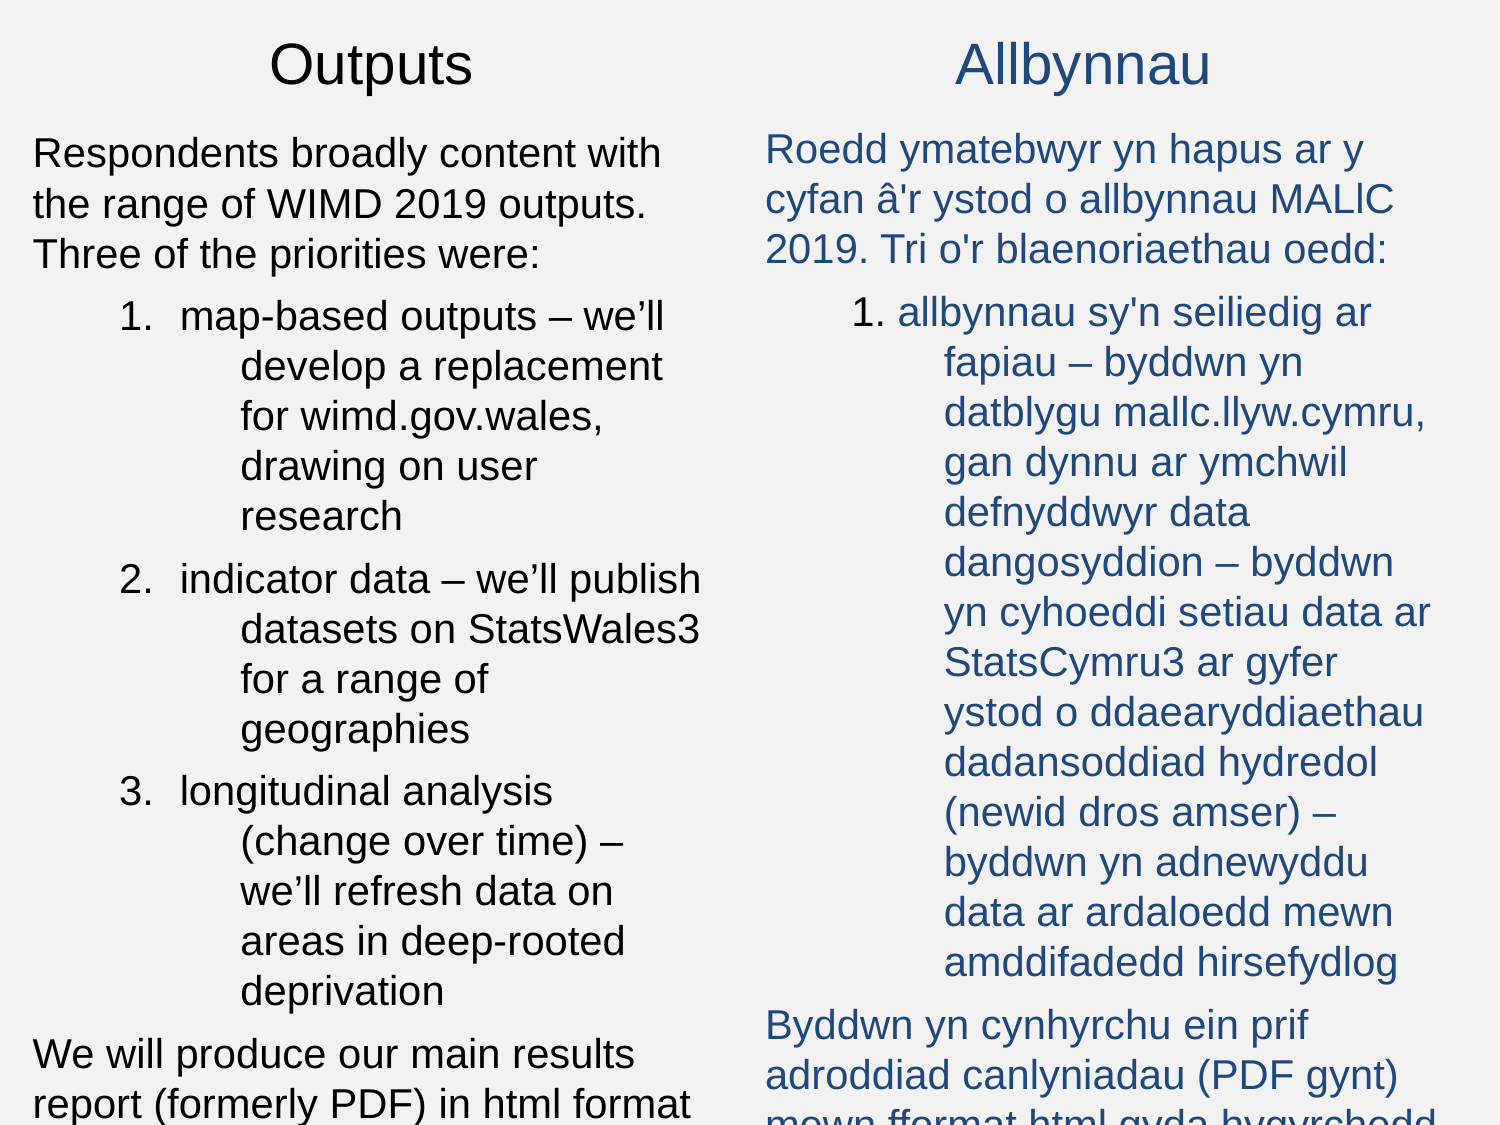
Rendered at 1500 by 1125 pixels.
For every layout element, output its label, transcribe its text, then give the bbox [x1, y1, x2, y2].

text_box Roedd ymatebwyr yn hapus ar y cyfan â'r ystod o allbynnau MALlC 2019. Tri o'r blaenoriaethau oedd: allbynnau sy'n seiliedig ar fapiau – byddwn yn datblygu mallc.llyw.cymru, gan dynnu ar ymchwil defnyddwyr data dangosyddion – byddwn yn cyhoeddi setiau data ar StatsCymru3 ar gyfer ystod o ddaearyddiaethau dadansoddiad hydredol (newid dros amser) – byddwn yn adnewyddu data ar ardaloedd mewn amddifadedd hirsefydlog Byddwn yn cynhyrchu ein prif adroddiad canlyniadau (PDF gynt) mewn fformat html gyda hygyrchedd gwell [750, 114, 1459, 1125]
text_box Allbynnau [753, 19, 1415, 104]
text_box Respondents broadly content with the range of WIMD 2019 outputs. Three of the priorities were: map-based outputs – we’ll develop a replacement for wimd.gov.wales, drawing on user research indicator data – we’ll publish datasets on StatsWales3 for a range of geographies longitudinal analysis (change over time) – we’ll refresh data on areas in deep-rooted deprivation We will produce our main results report (formerly PDF) in html format with improved accessibility [17, 118, 727, 1043]
text_box Outputs [41, 19, 703, 104]
